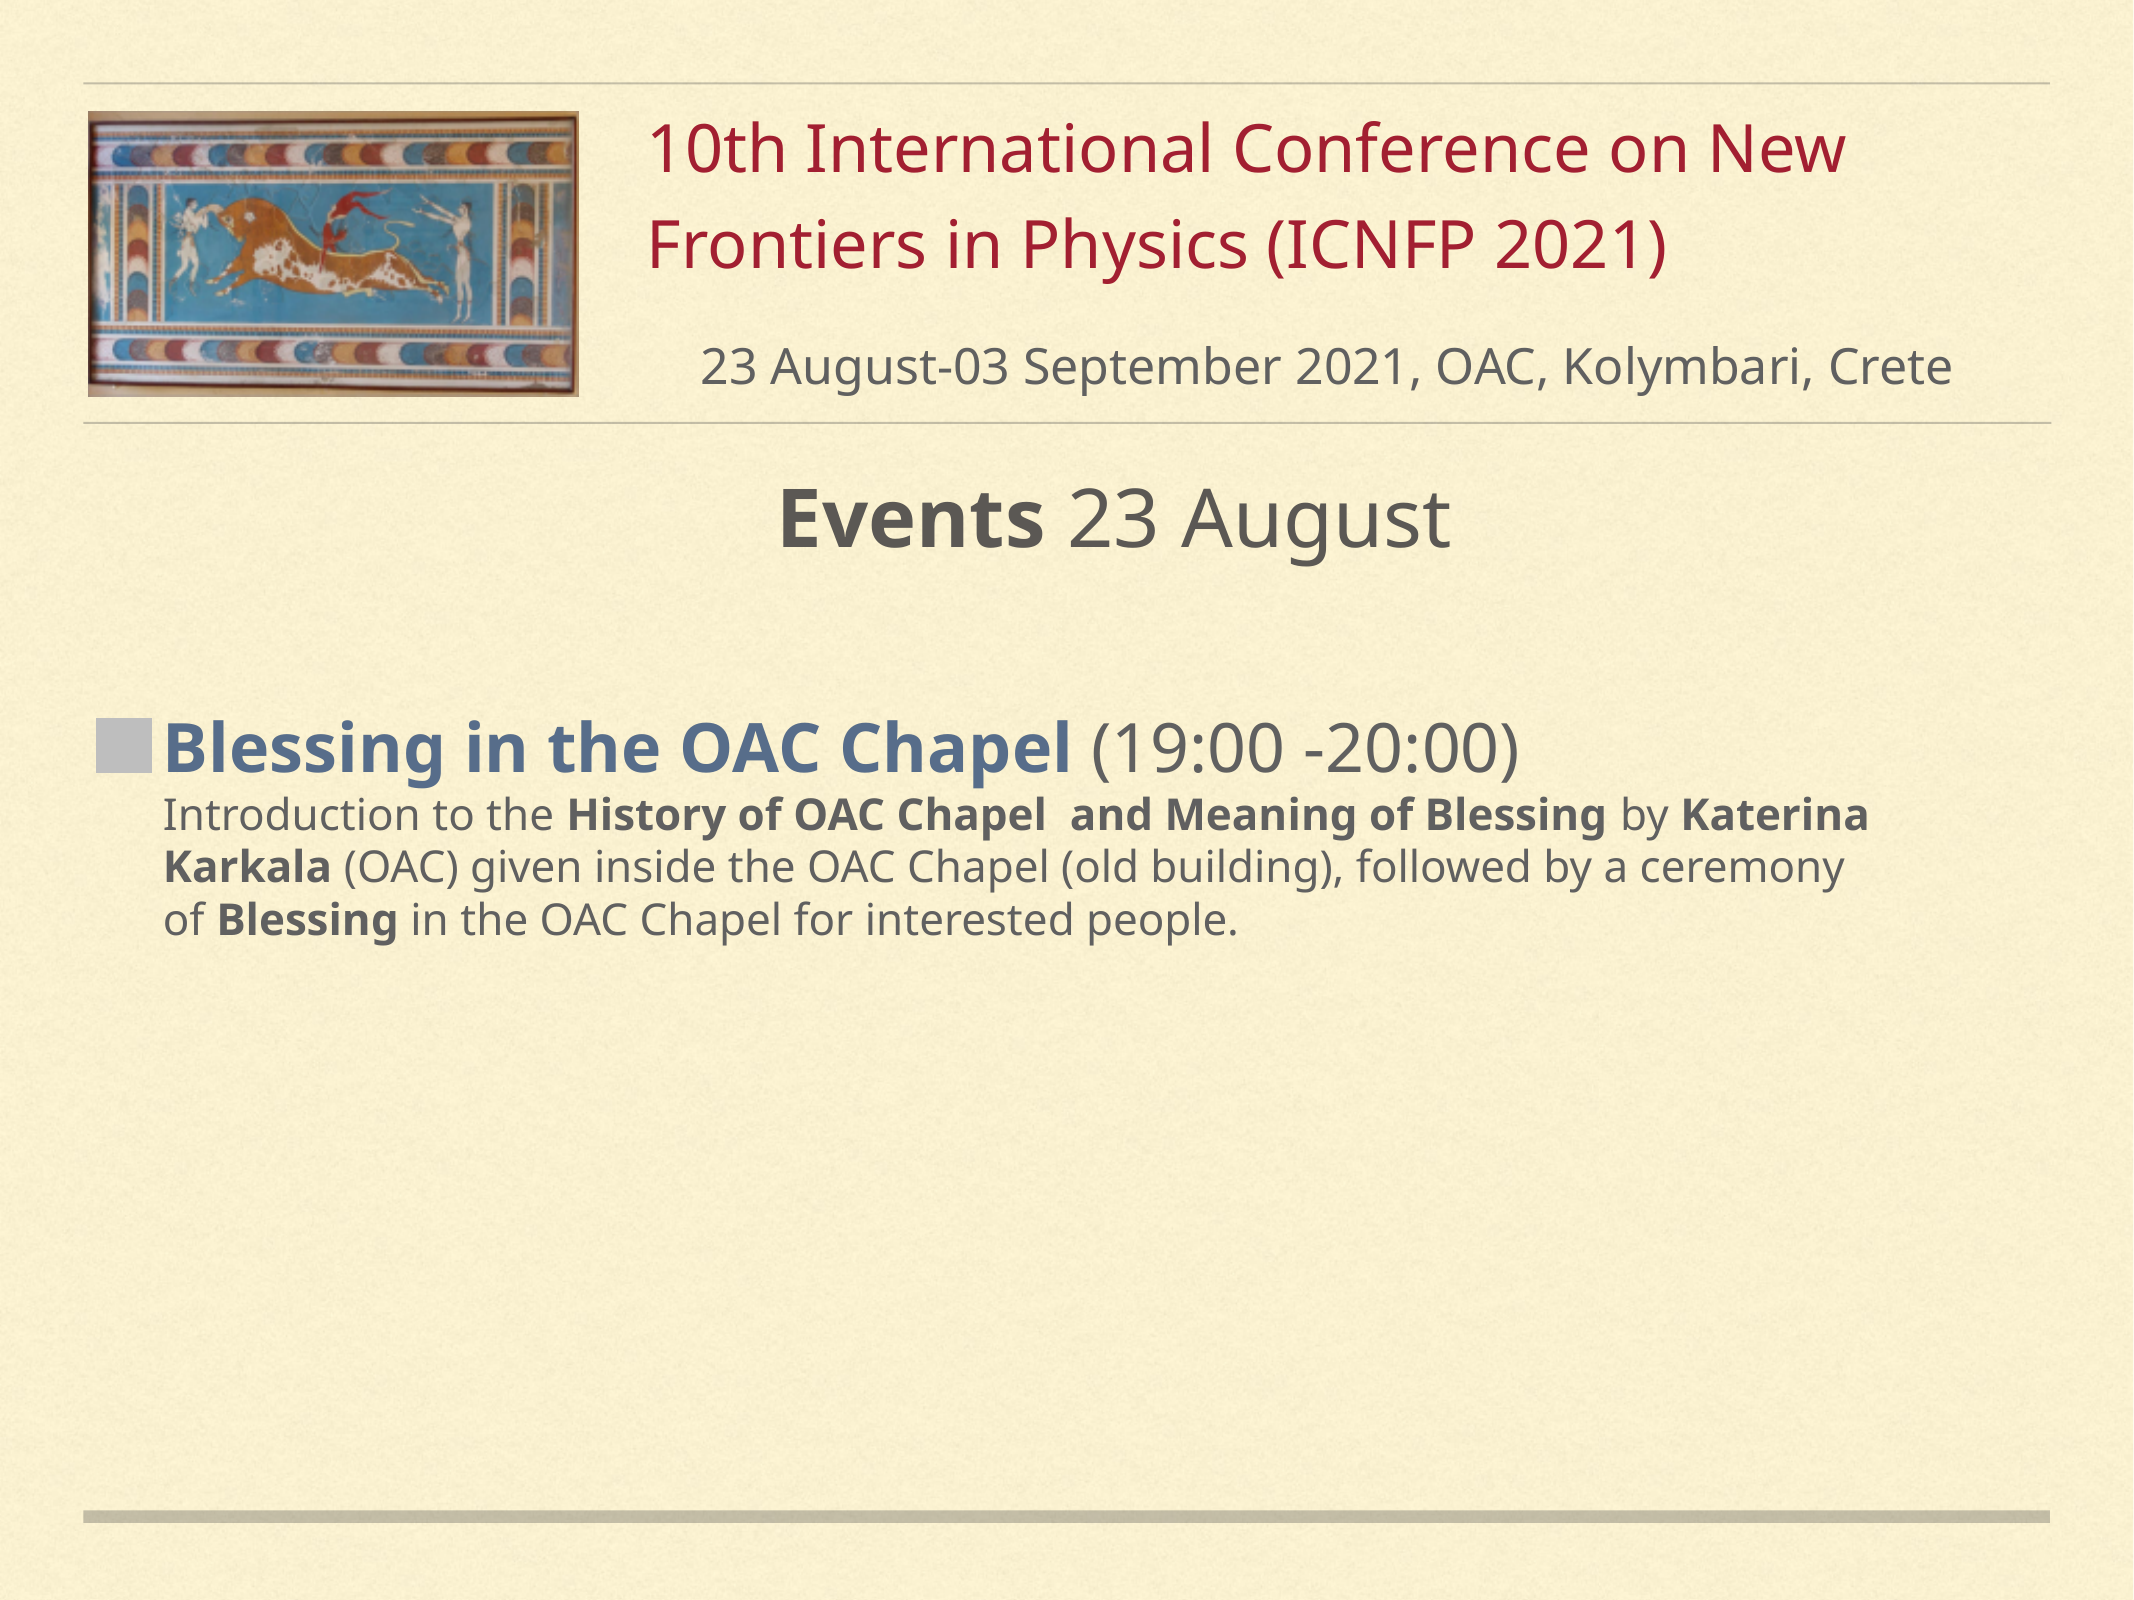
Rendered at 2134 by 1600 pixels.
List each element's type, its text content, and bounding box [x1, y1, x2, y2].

text_box 23 August-03 September 2021, OAC, Kolymbari, Crete [520, 326, 2134, 403]
list Blessing in the OAC Chapel (19:00 -20:00) Introduction to the History of OAC Chapel and Meaning of Blessing by Katerina Karkala (OAC) given inside the OAC Chapel (old building), followed by a ceremony of Blessing in the OAC Chapel for interested people. [88, 696, 2045, 1156]
title 10th International Conference on New Frontiers in Physics (ICNFP 2021) [638, 66, 2130, 305]
text_box Events 23 August [449, 457, 1801, 572]
picture [0, 0, 2134, 1600]
